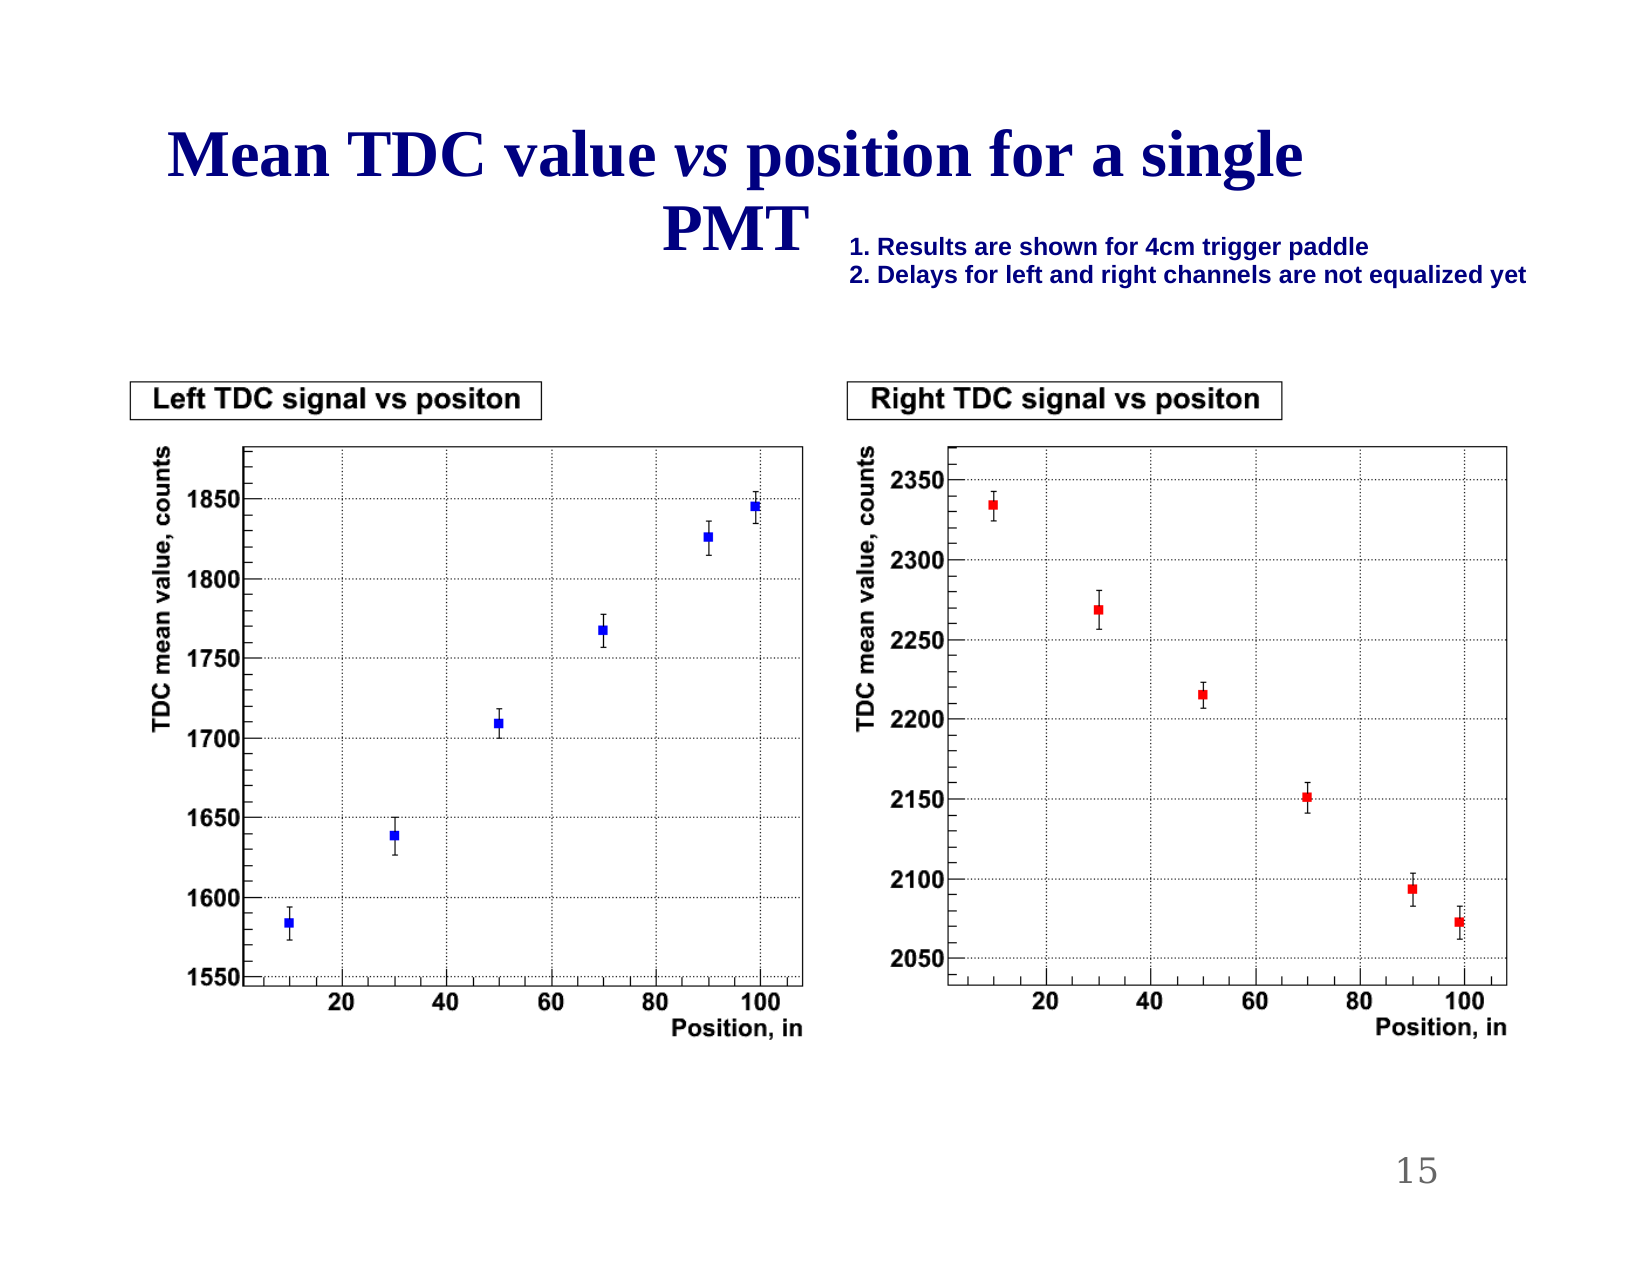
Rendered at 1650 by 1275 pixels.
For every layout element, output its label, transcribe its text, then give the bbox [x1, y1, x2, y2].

text_box 1. Results are shown for 4cm trigger paddle 2. Delays for left and right channels are not equalized yet [849, 232, 1528, 291]
text_box Mean TDC value vs position for a single PMT [167, 116, 1448, 271]
picture [124, 379, 822, 1054]
text_box <number> [1394, 1151, 1592, 1192]
picture [841, 379, 1539, 1053]
